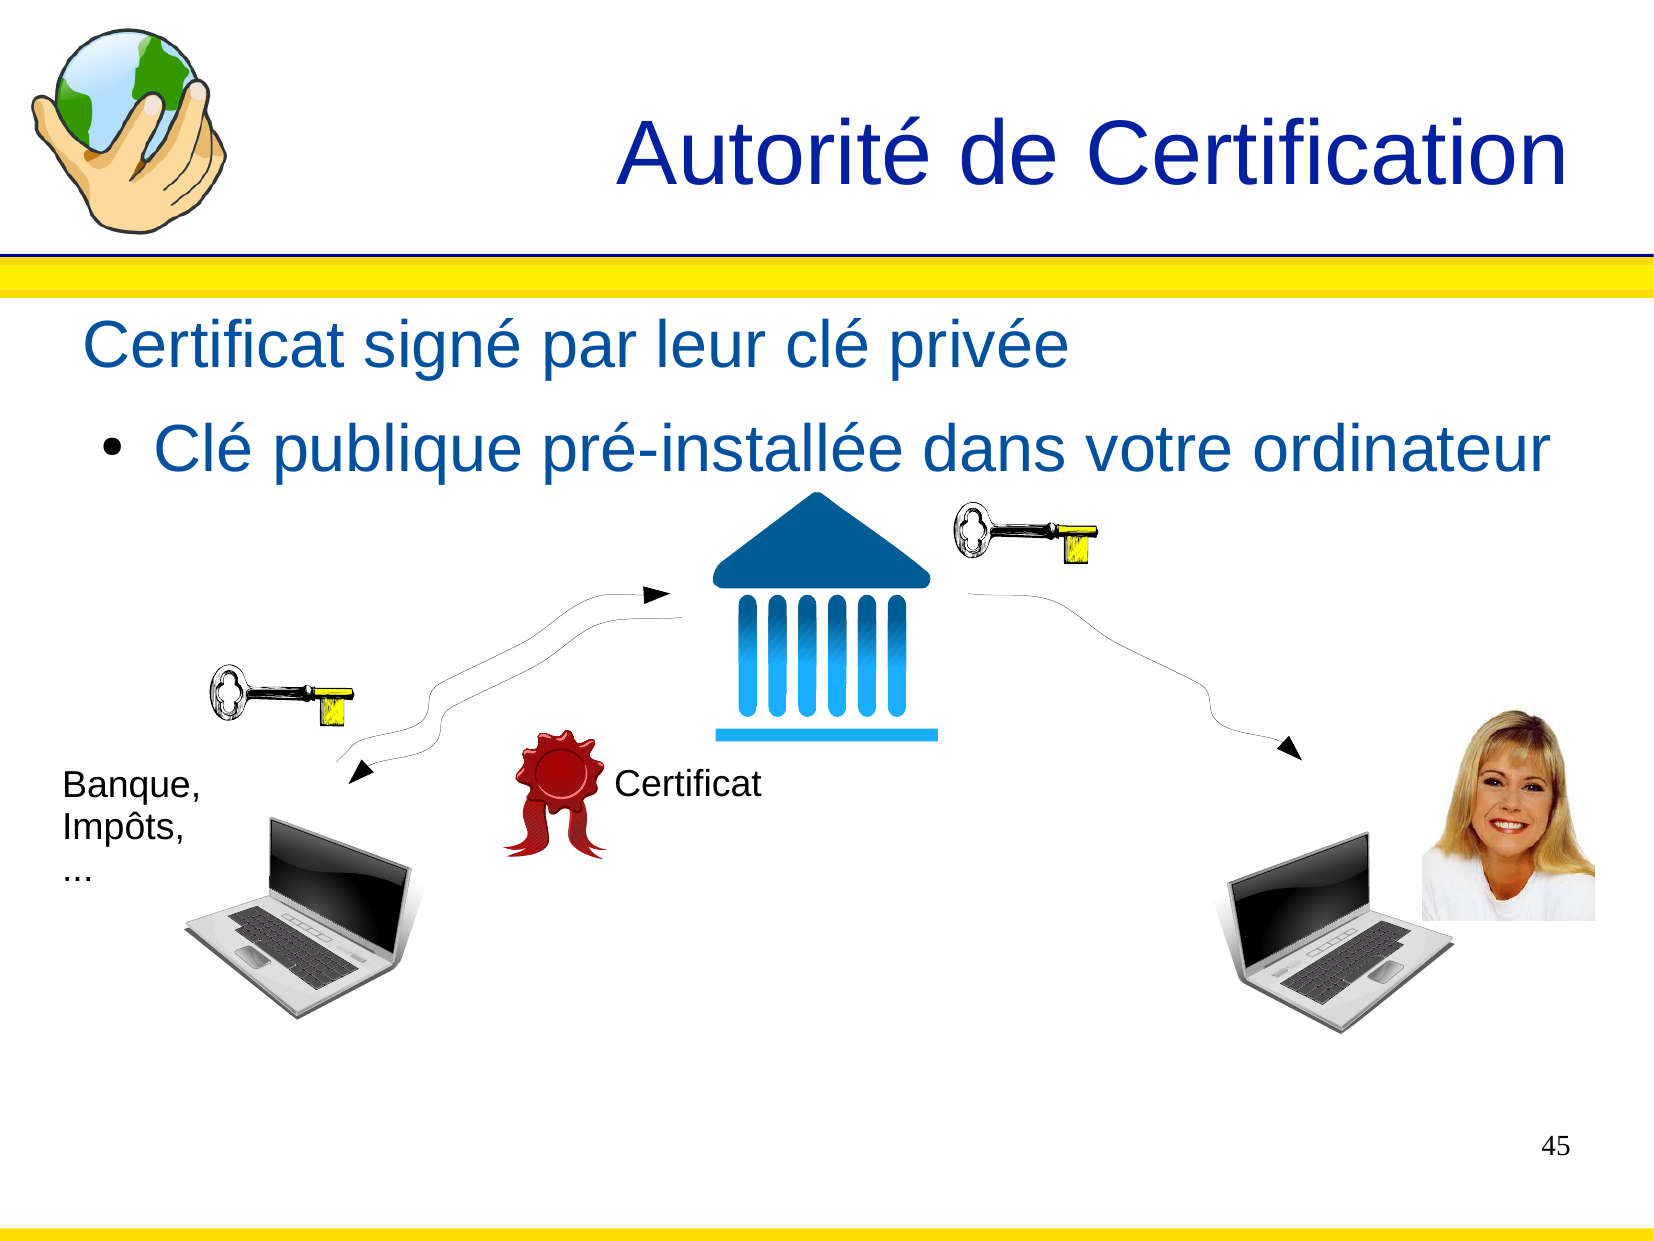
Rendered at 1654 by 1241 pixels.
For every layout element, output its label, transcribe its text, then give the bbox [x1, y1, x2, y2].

picture [1207, 705, 1595, 1040]
list Certificat signé par leur clé privée Clé publique pré-installée dans votre ordinateur [82, 307, 1571, 1126]
picture [11, 14, 246, 248]
picture [496, 715, 615, 883]
picture [178, 816, 432, 1025]
picture [670, 454, 1099, 779]
title Autorité de Certification [372, 49, 1571, 257]
picture [209, 664, 355, 727]
text_box Certificat [615, 755, 777, 824]
text_box Banque, Impôts, ... [47, 755, 217, 897]
